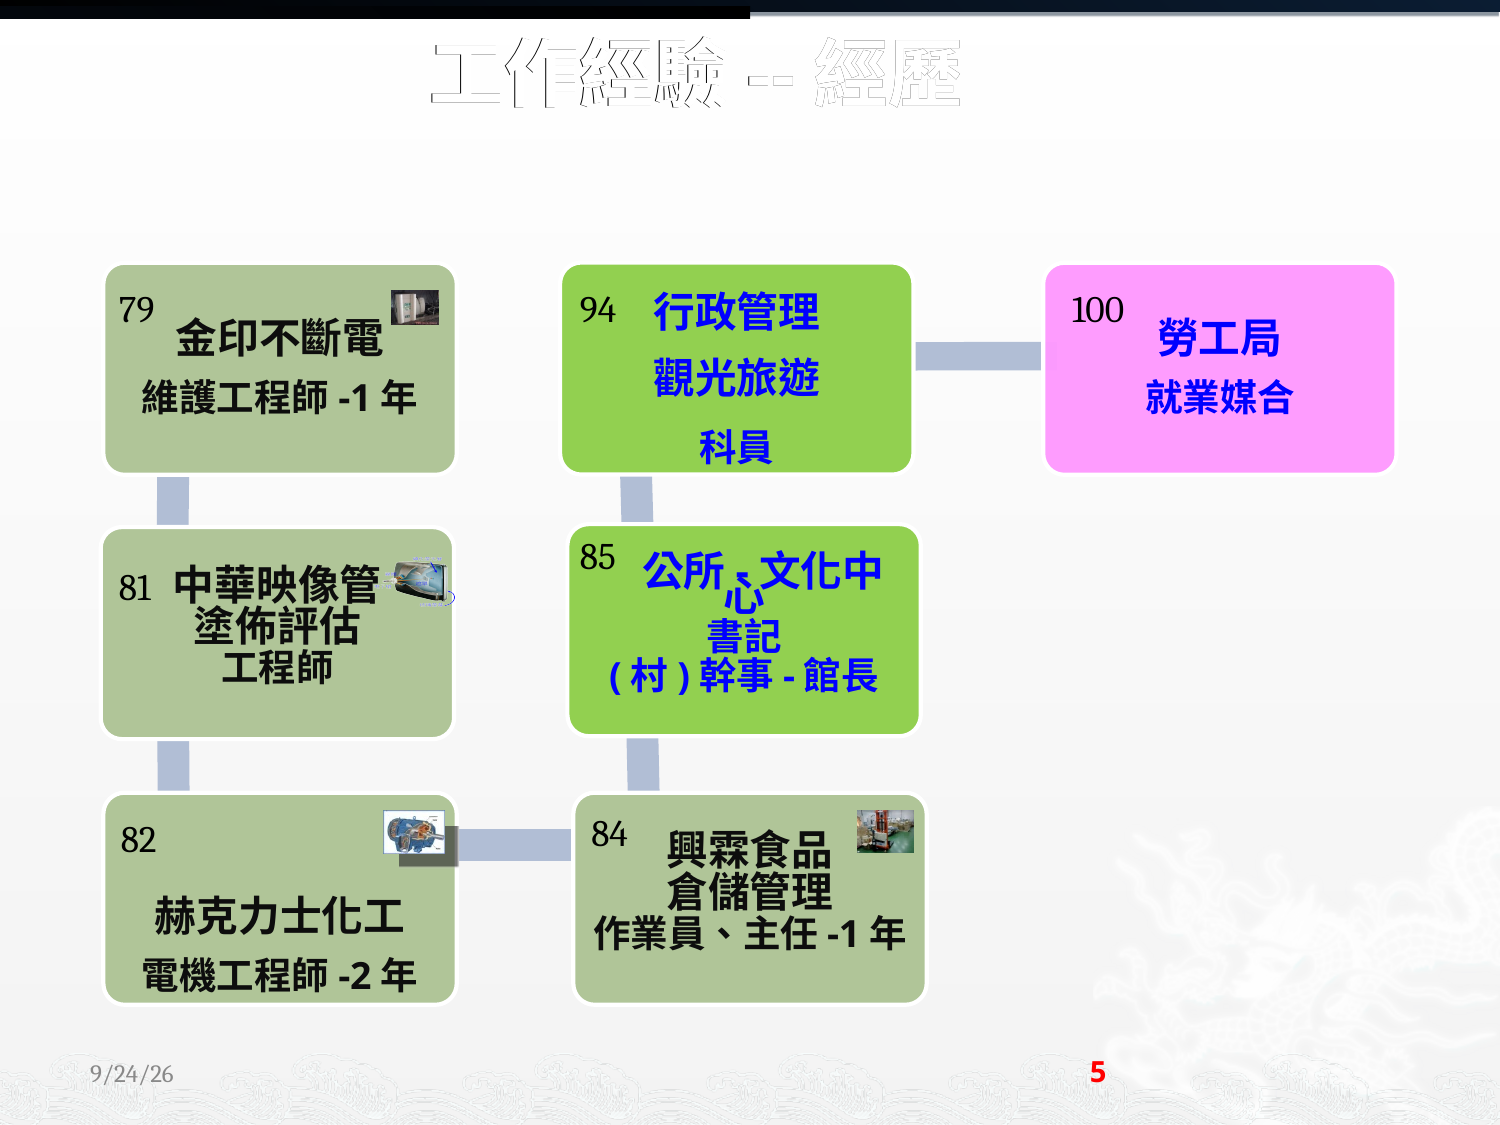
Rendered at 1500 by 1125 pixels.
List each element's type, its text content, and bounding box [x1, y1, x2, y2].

text_box 興霖食品 倉儲管理 作業員、主任-1年 [573, 792, 927, 1005]
text_box 81 [103, 554, 186, 616]
text_box [914, 341, 1043, 371]
picture [372, 554, 458, 609]
text_box 94 [565, 277, 638, 338]
text_box 2012/11/15 [75, 1042, 426, 1103]
picture [383, 810, 445, 854]
picture [391, 290, 439, 325]
text_box [626, 737, 660, 792]
text_box 赫克力士化工 電機工程師-2年 [103, 792, 457, 1005]
text_box 行政管理 觀光旅遊 科員 [560, 262, 914, 475]
text_box 中華映像管 塗佈評估 工程師 [100, 527, 455, 740]
text_box 85 [565, 524, 638, 586]
text_box 84 [576, 801, 649, 863]
text_box [460, 829, 573, 861]
text_box 金印不斷電 維護工程師-1年 [103, 262, 457, 475]
picture [857, 810, 914, 853]
text_box 勞工局 就業媒合 [1043, 262, 1397, 475]
text_box [620, 475, 654, 524]
text_box 公所-文化中心 書記 (村)幹事-館長 [567, 524, 921, 737]
text_box [157, 740, 190, 792]
text_box 79 [103, 277, 187, 338]
text_box [156, 475, 190, 527]
text_box 5 [1074, 1042, 1426, 1103]
text_box 工作經驗--經歷 [18, 19, 1376, 124]
text_box 82 [105, 807, 179, 869]
text_box 100 [1057, 277, 1164, 338]
